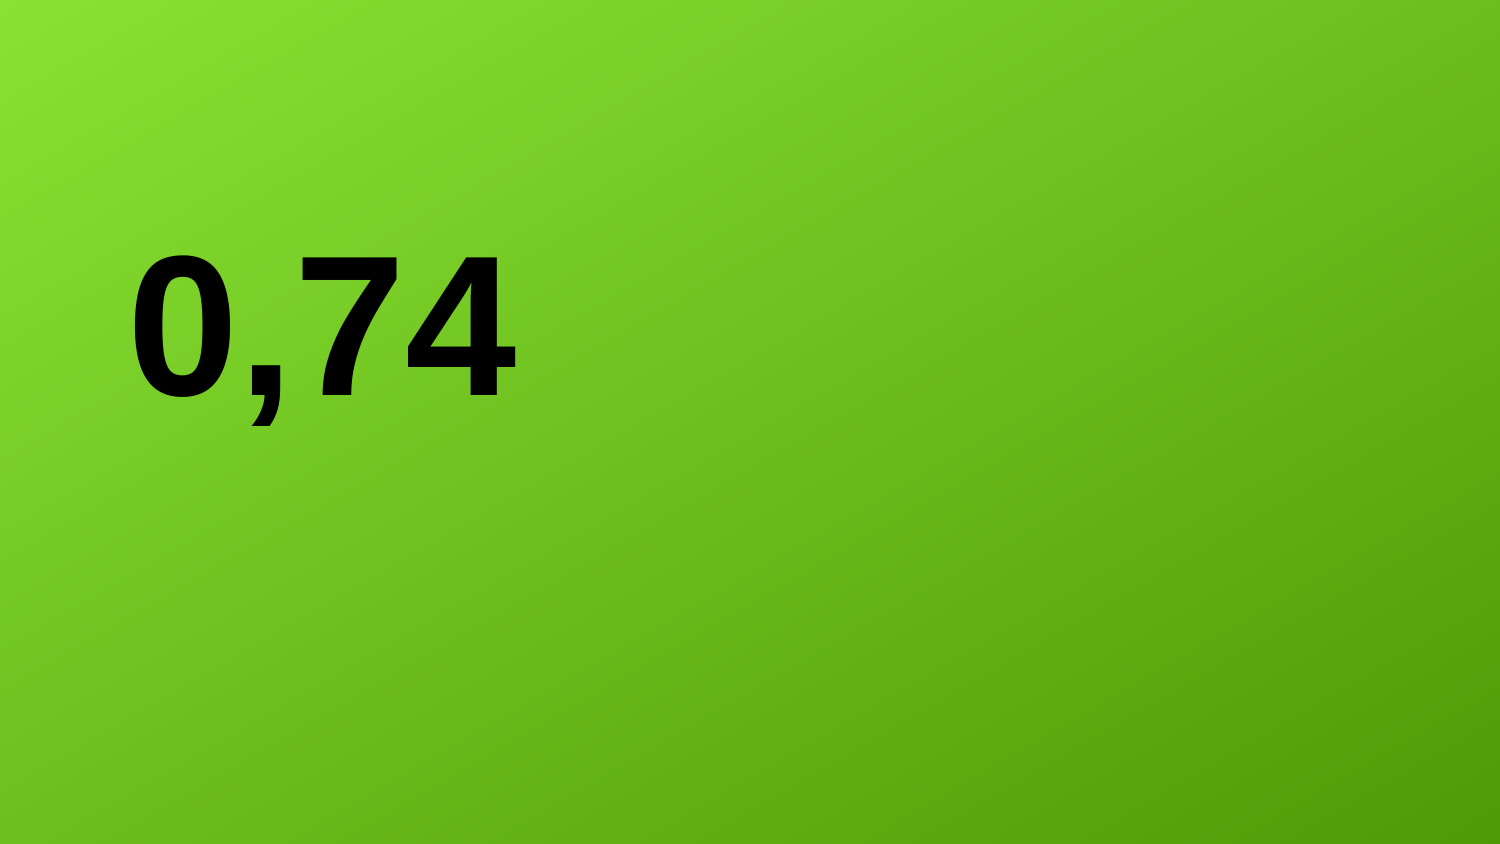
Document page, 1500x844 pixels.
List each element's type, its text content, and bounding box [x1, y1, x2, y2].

title 0,74 [112, 259, 1388, 450]
